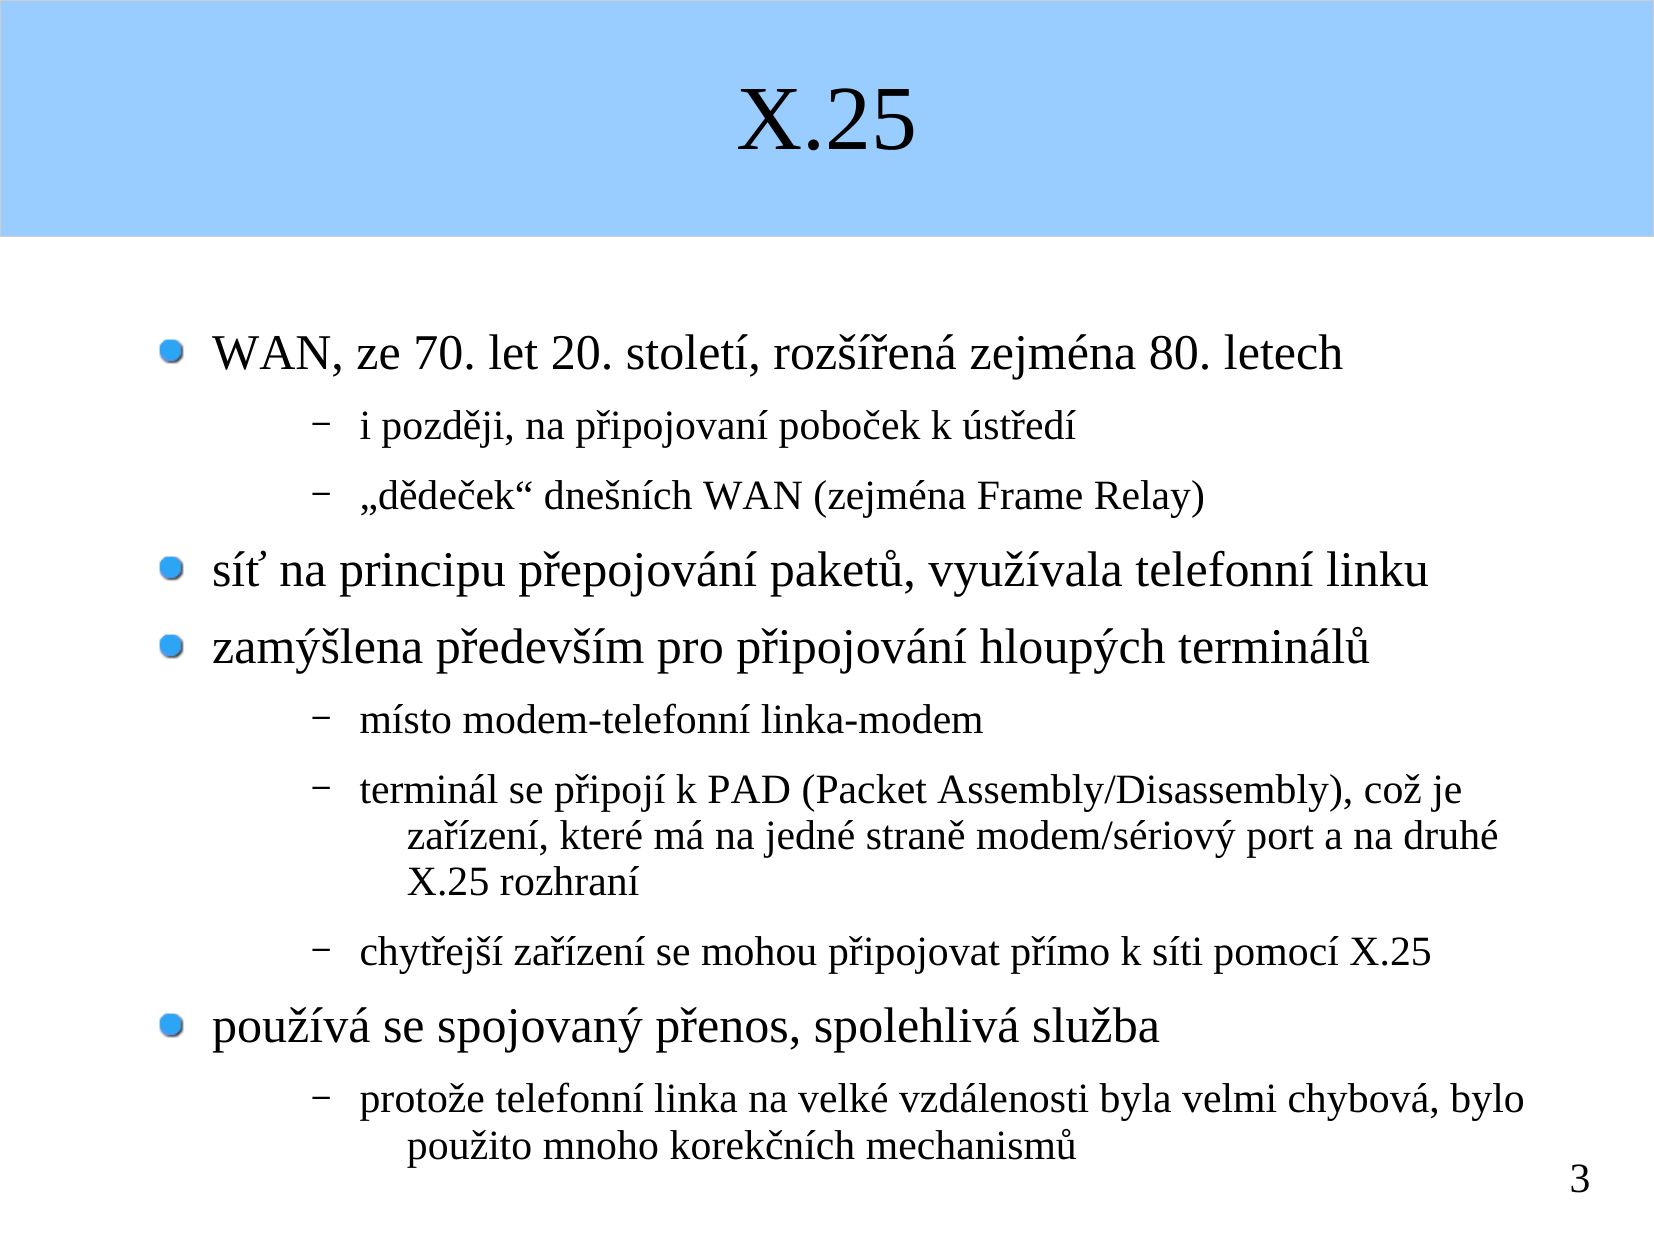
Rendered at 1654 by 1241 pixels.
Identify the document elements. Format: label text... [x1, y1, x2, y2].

title X.25 [0, 0, 1654, 237]
list WAN, ze 70. let 20. století, rozšířená zejména 80. letech i později, na připojovaní poboček k ústředí „dědeček“ dnešních WAN (zejména Frame Relay) síť na principu přepojování paketů, využívala telefonní linku zamýšlena především pro připojování hloupých terminálů místo modem-telefonní linka-modem terminál se připojí k PAD (Packet Assembly/Disassembly), což je zařízení, které má na jedné straně modem/sériový port a na druhé X.25 rozhraní chytřejší zařízení se mohou připojovat přímo k síti pomocí X.25 používá se spojovaný přenos, spolehlivá služba protože telefonní linka na velké vzdálenosti byla velmi chybová, bylo použito mnoho korekčních mechanismů [123, 324, 1536, 1177]
